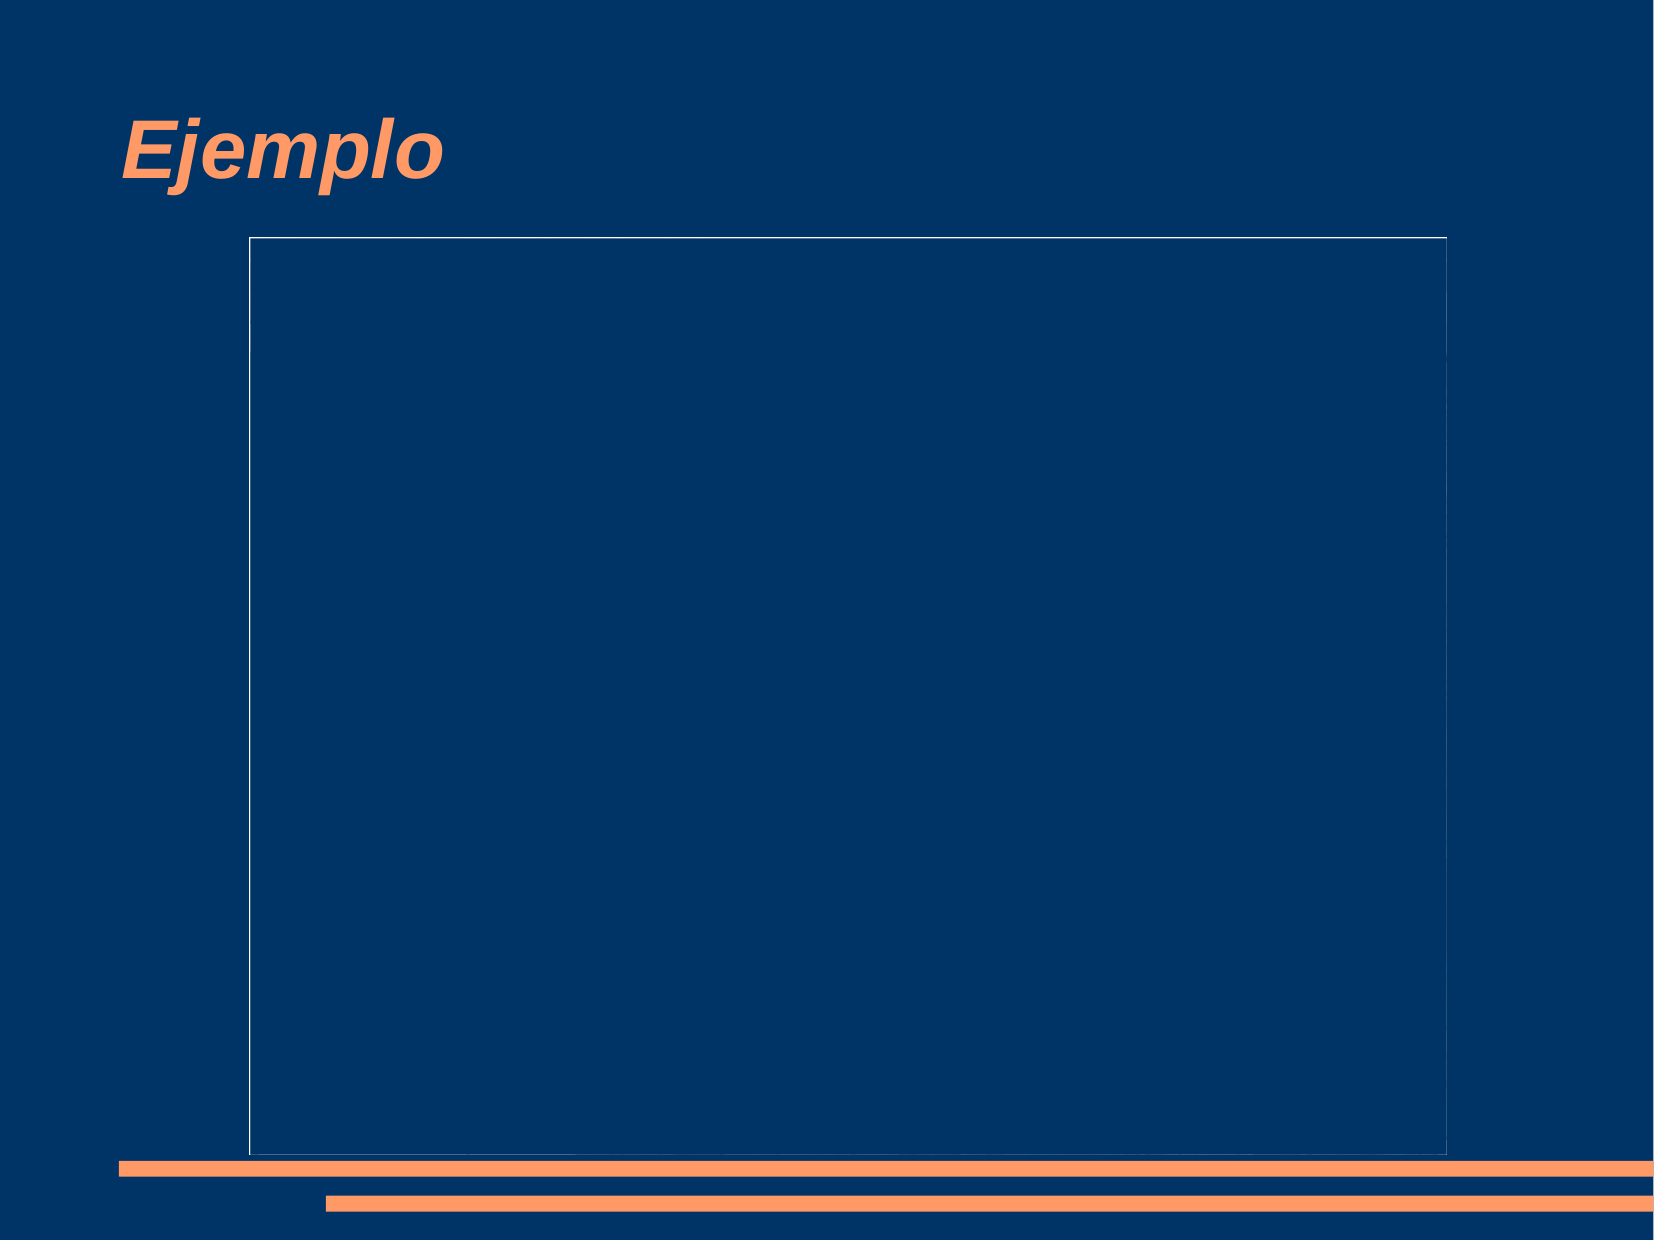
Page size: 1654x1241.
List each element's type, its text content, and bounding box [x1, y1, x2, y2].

title Ejemplo [121, 46, 1534, 254]
picture [247, 236, 1447, 1155]
